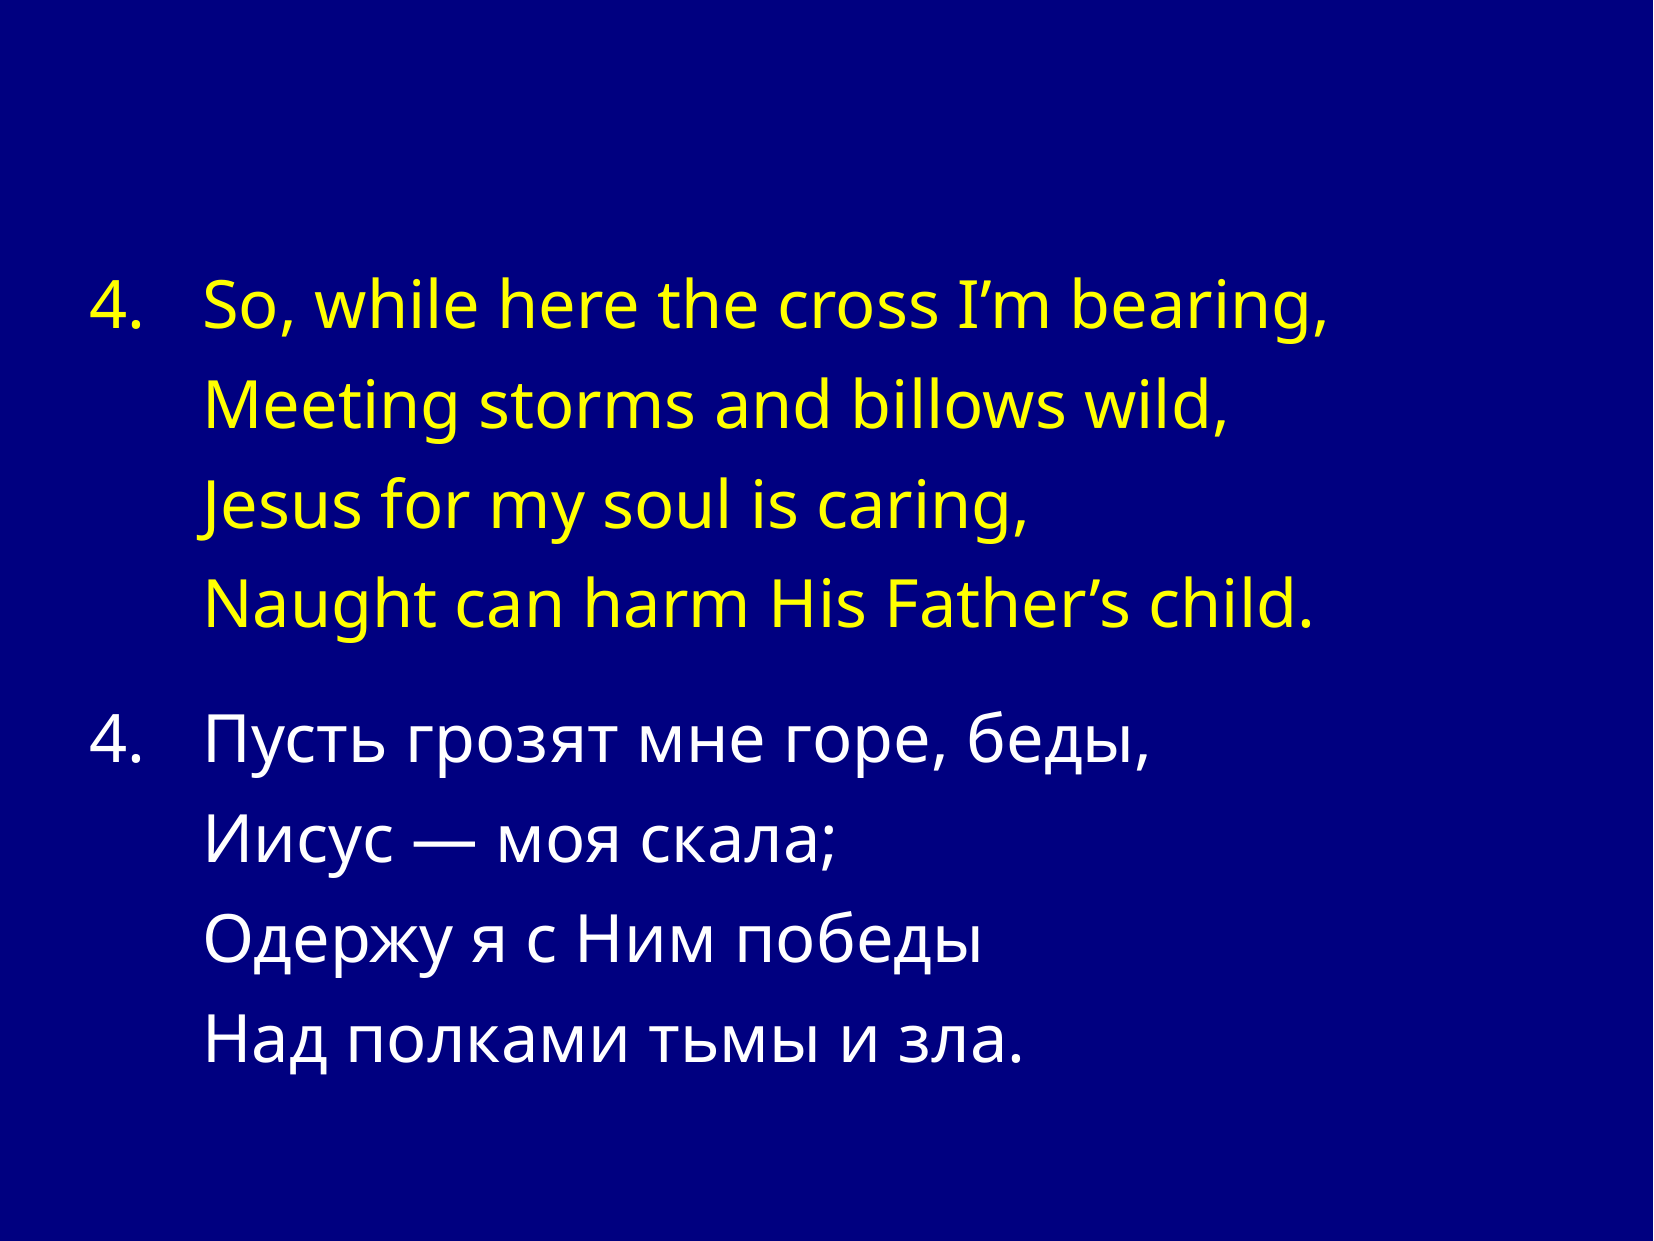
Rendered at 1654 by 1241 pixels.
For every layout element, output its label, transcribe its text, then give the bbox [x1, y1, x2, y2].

text_box 4. Пусть грозят мне горе, беды, Иисус — моя скала; Одержу я с Ним победы Над полками тьмы и зла. [75, 675, 1576, 1163]
text_box 4. So, while here the cross I’m bearing, Meeting storms and billows wild, Jesus for my soul is caring, Naught can harm His Father’s child. [75, 150, 1576, 638]
